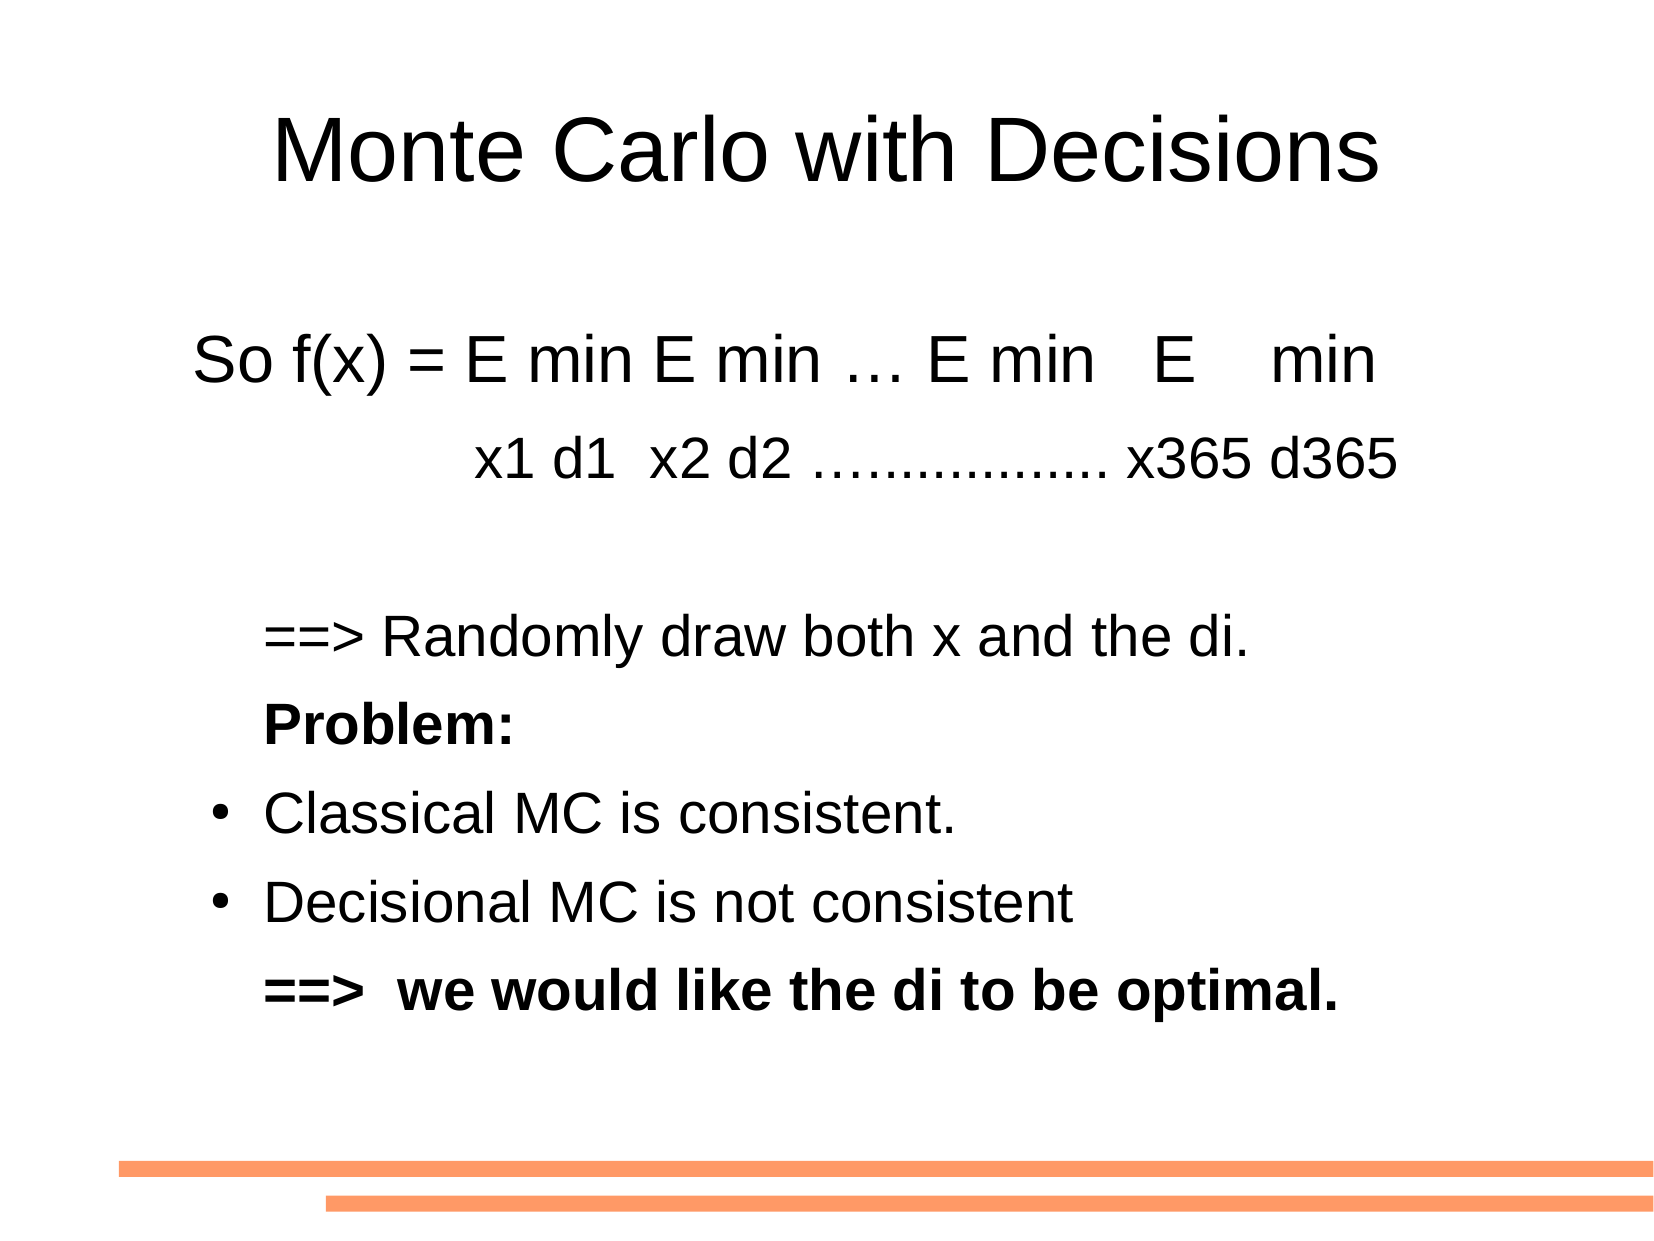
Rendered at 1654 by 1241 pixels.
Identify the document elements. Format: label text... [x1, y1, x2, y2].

list So f(x) = E min E min … E min E min x1 d1 x2 d2 …............... x365 d365 ==> Randomly draw both x and the di. Problem: Classical MC is consistent. Decisional MC is not consistent ==> we would like the di to be optimal. [121, 322, 1561, 1141]
title Monte Carlo with Decisions [121, 46, 1534, 254]
